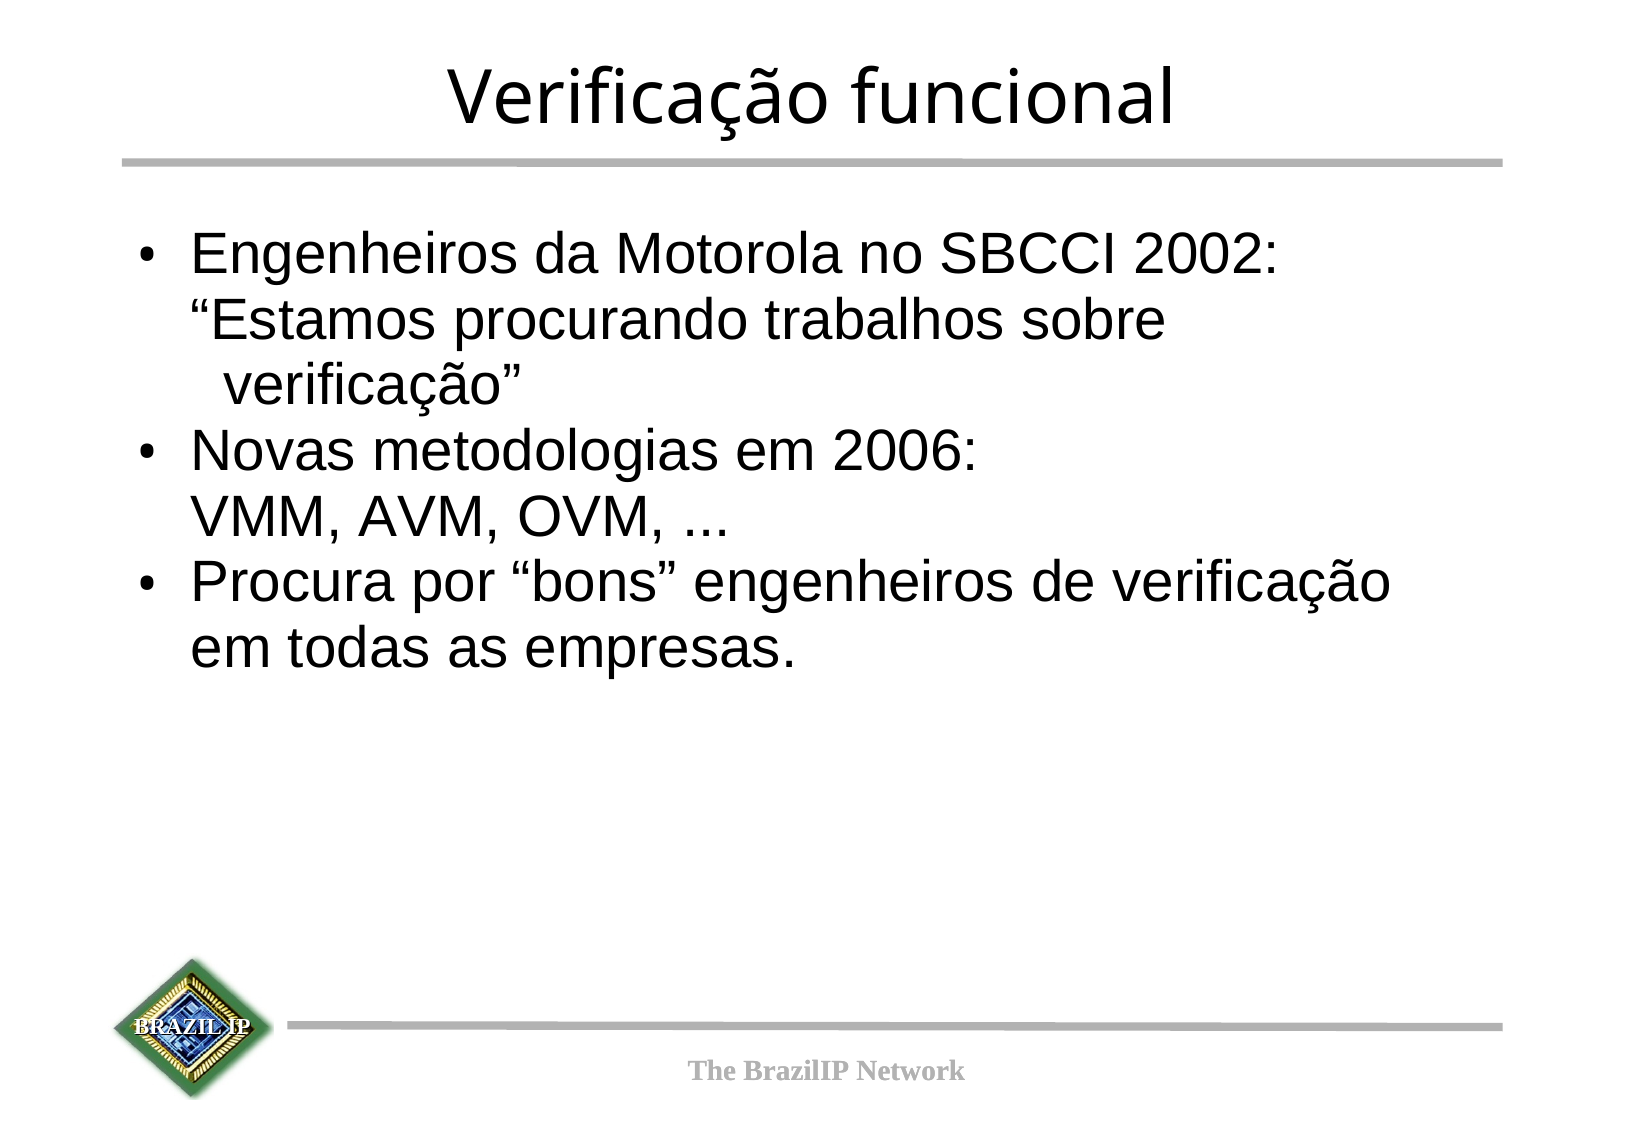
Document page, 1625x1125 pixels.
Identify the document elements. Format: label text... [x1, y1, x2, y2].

list Engenheiros da Motorola no SBCCI 2002: “Estamos procurando trabalhos sobre verificação” Novas metodologias em 2006: VMM, AVM, OVM, ... Procura por “bons” engenheiros de verificação em todas as empresas. [121, 212, 1488, 943]
title Verificação funcional [121, 41, 1503, 147]
picture [108, 953, 274, 1100]
